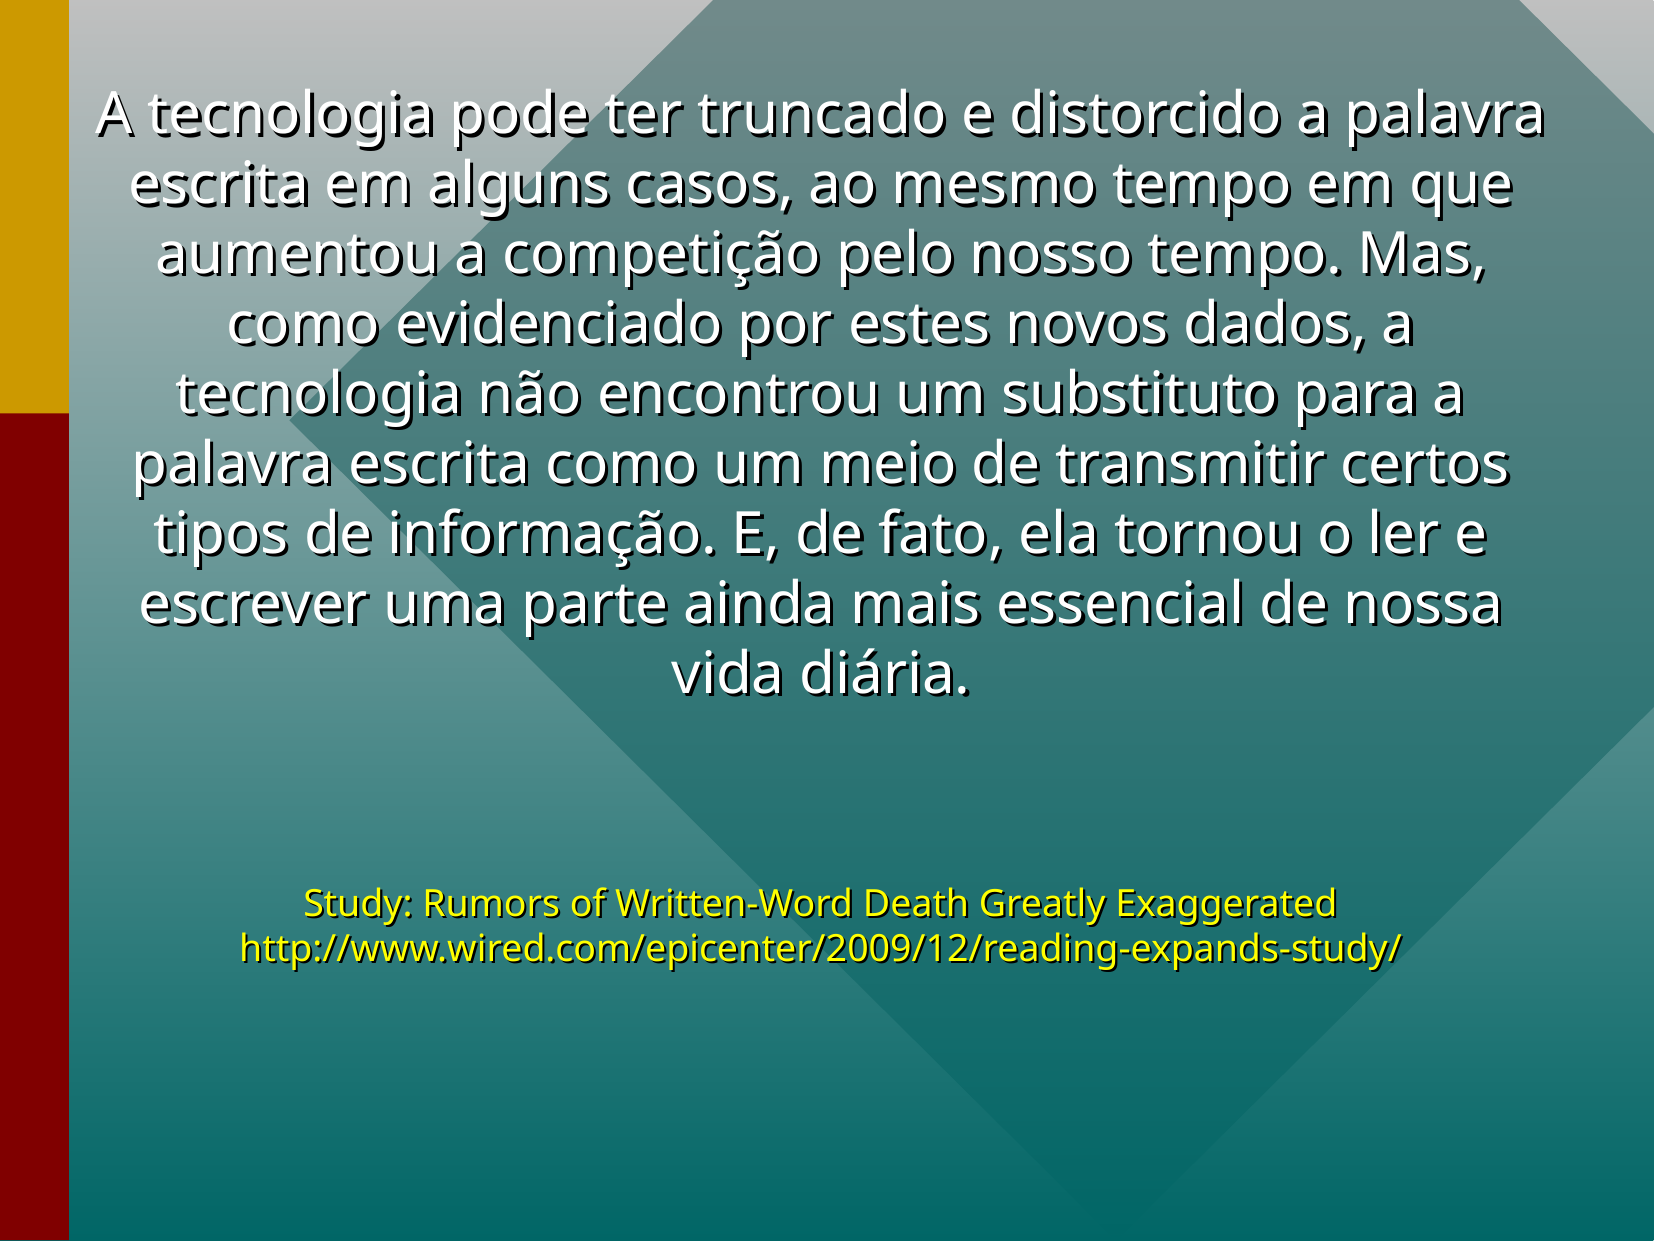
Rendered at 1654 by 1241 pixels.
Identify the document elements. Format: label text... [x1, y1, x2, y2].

subtitle A tecnologia pode ter truncado e distorcido a palavra escrita em alguns casos, ao mesmo tempo em que aumentou a competição pelo nosso tempo. Mas, como evidenciado por estes novos dados, a tecnologia não encontrou um substituto para a palavra escrita como um meio de transmitir certos tipos de informação. E, de fato, ela tornou o ler e escrever uma parte ainda mais essencial de nossa vida diária. Study: Rumors of Written-Word Death Greatly Exaggeratedhttp://www.wired.com/epicenter/2009/12/reading-expands-study/ [76, 59, 1565, 1119]
